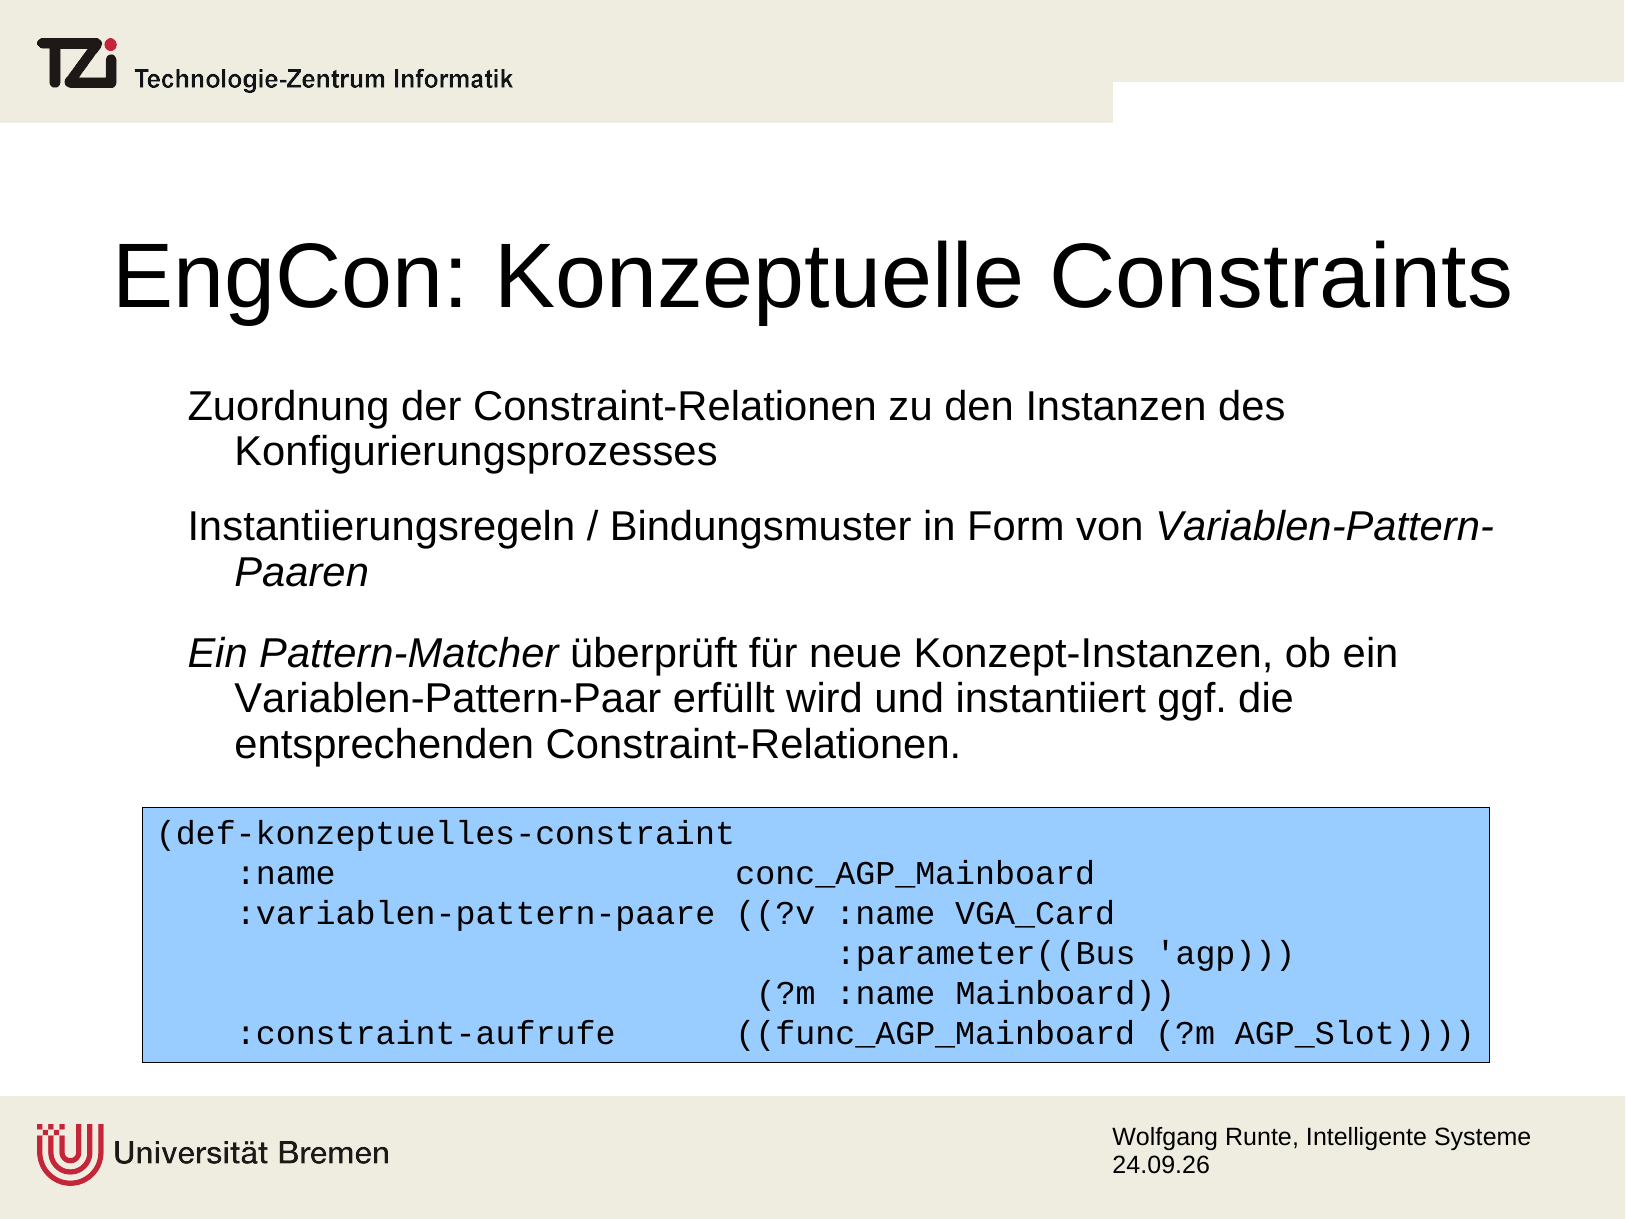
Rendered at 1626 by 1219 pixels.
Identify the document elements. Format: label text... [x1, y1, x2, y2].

text_box (def-konzeptuelles-constraint :name conc_AGP_Mainboard :variablen-pattern-paare ((?v :name VGA_Card :parameter((Bus 'agp))) (?m :name Mainboard)) :constraint-aufrufe ((func_AGP_Mainboard (?m AGP_Slot)))) [142, 807, 1490, 1063]
list Zuordnung der Constraint-Relationen zu den Instanzen des Konfigurierungsprozesses Instantiierungsregeln / Bindungsmuster in Form von Variablen-Pattern-Paaren Ein Pattern-Matcher überprüft für neue Konzept-Instanzen, ob ein Variablen-Pattern-Paar erfüllt wird und instantiiert ggf. die entsprechenden Constraint-Relationen. [112, 393, 1513, 1070]
picture [37, 38, 513, 93]
title EngCon: Konzeptuelle Constraints [100, 162, 1528, 393]
picture [37, 1124, 388, 1186]
